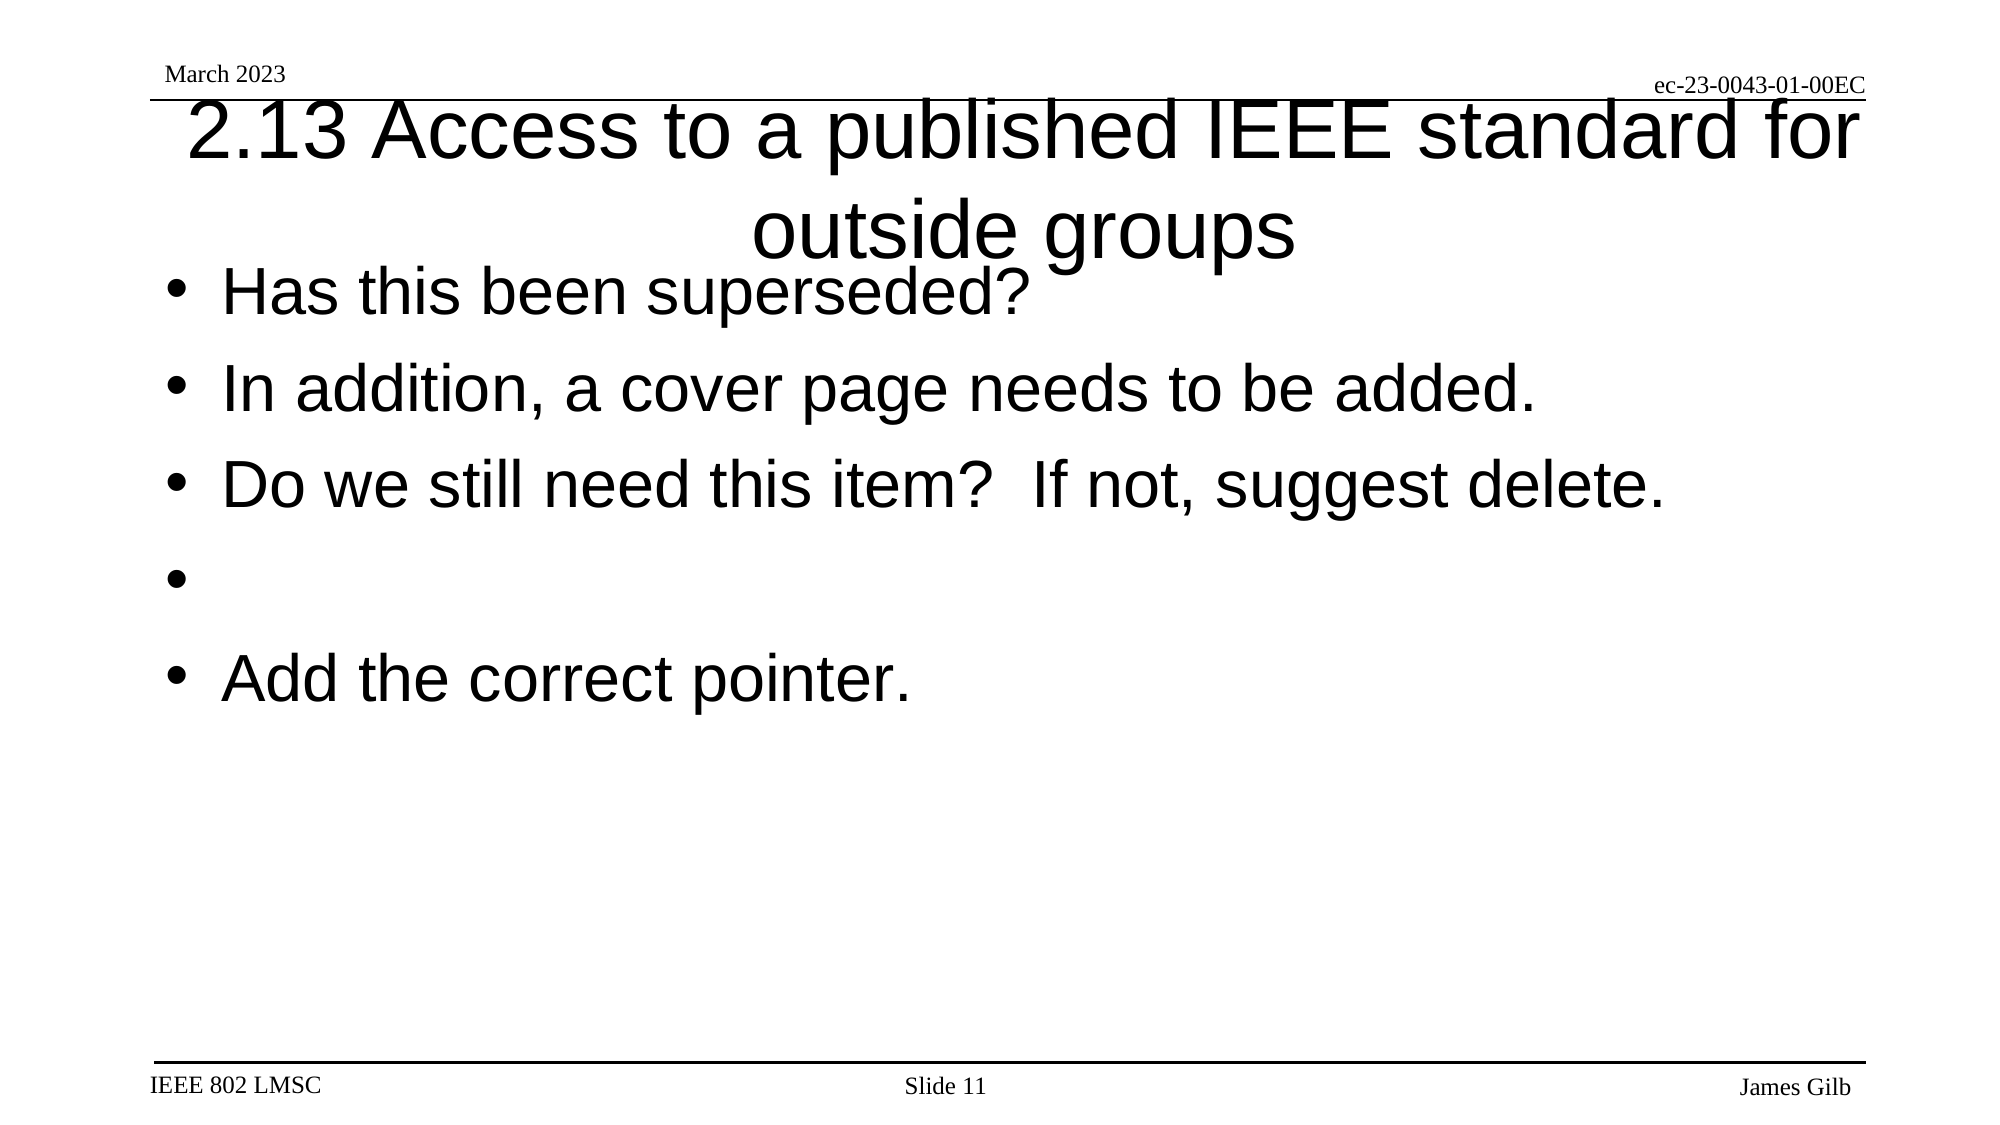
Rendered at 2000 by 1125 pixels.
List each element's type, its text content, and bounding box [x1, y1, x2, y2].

title 2.13 Access to a published IEEE standard for outside groups [149, 67, 1900, 239]
list Has this been superseded? In addition, a cover page needs to be added. Do we still need this item? If not, suggest delete. Add the correct pointer. [149, 239, 1900, 1051]
